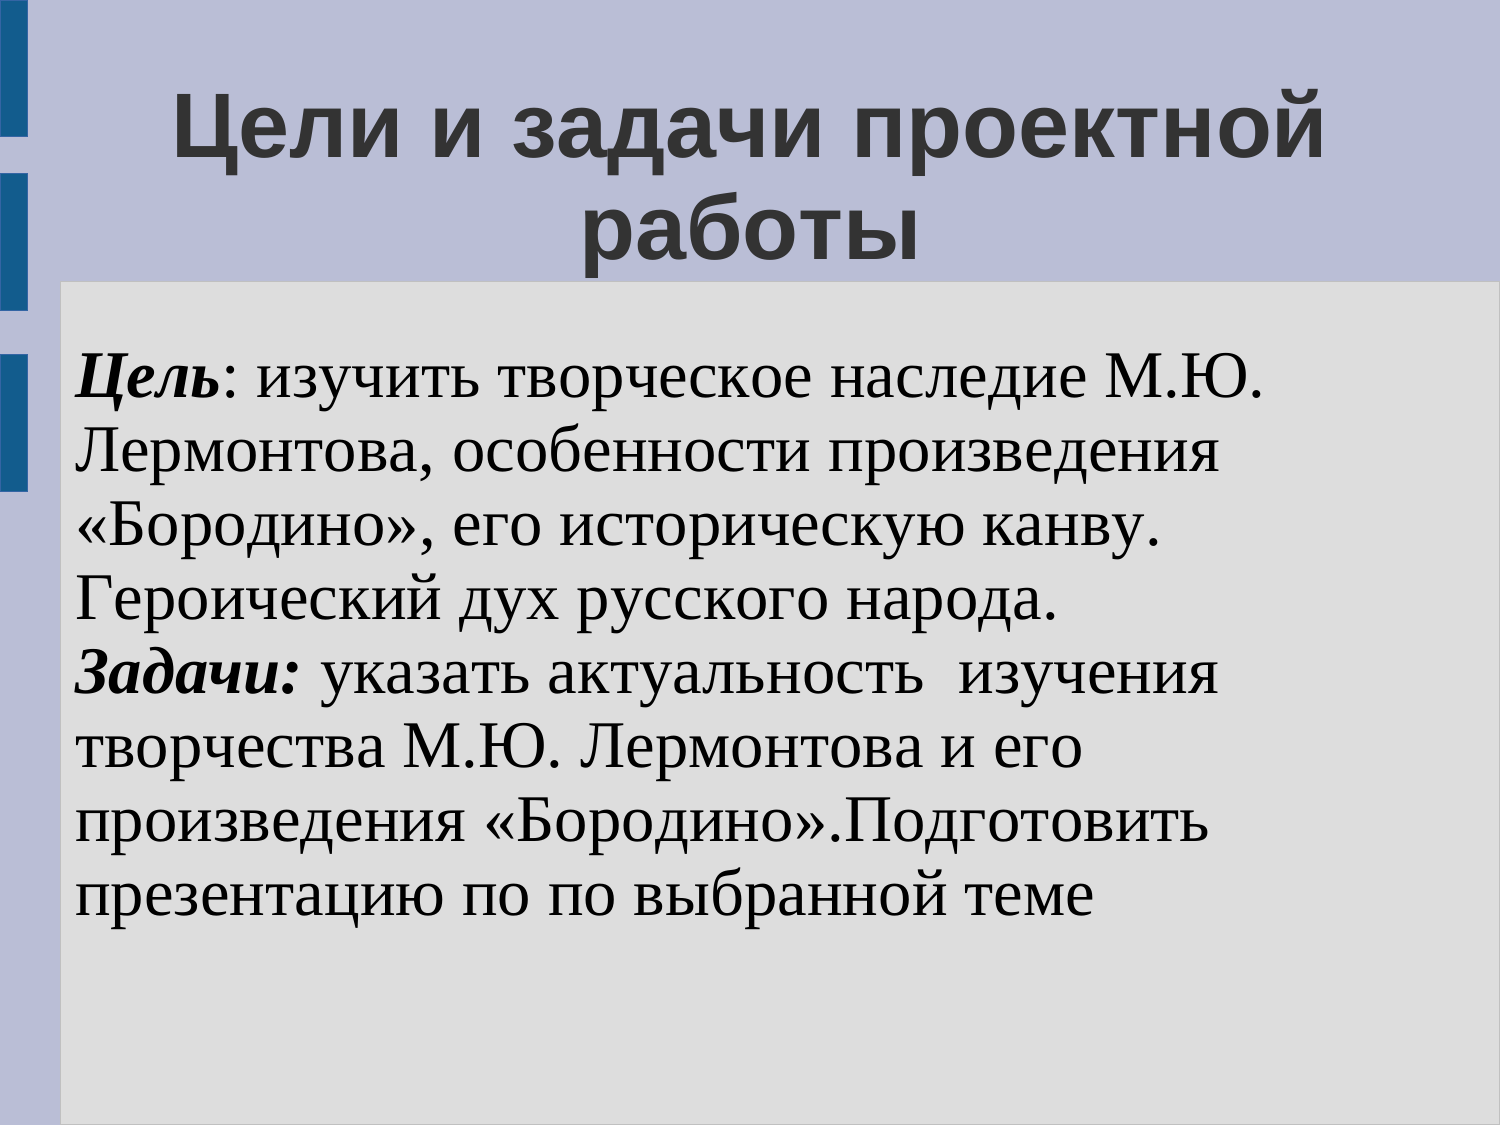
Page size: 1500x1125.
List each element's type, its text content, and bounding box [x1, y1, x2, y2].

title Цели и задачи проектной работы [110, 71, 1392, 269]
subtitle Цель: изучить творческое наследие М.Ю. Лермонтова, особенности произведения «Бородино», его историческую канву. Героический дух русского народа. Задачи: указать актуальность изучения творчества М.Ю. Лермонтова и его произведения «Бородино».Подготовить презентацию по по выбранной теме [75, 269, 1426, 998]
